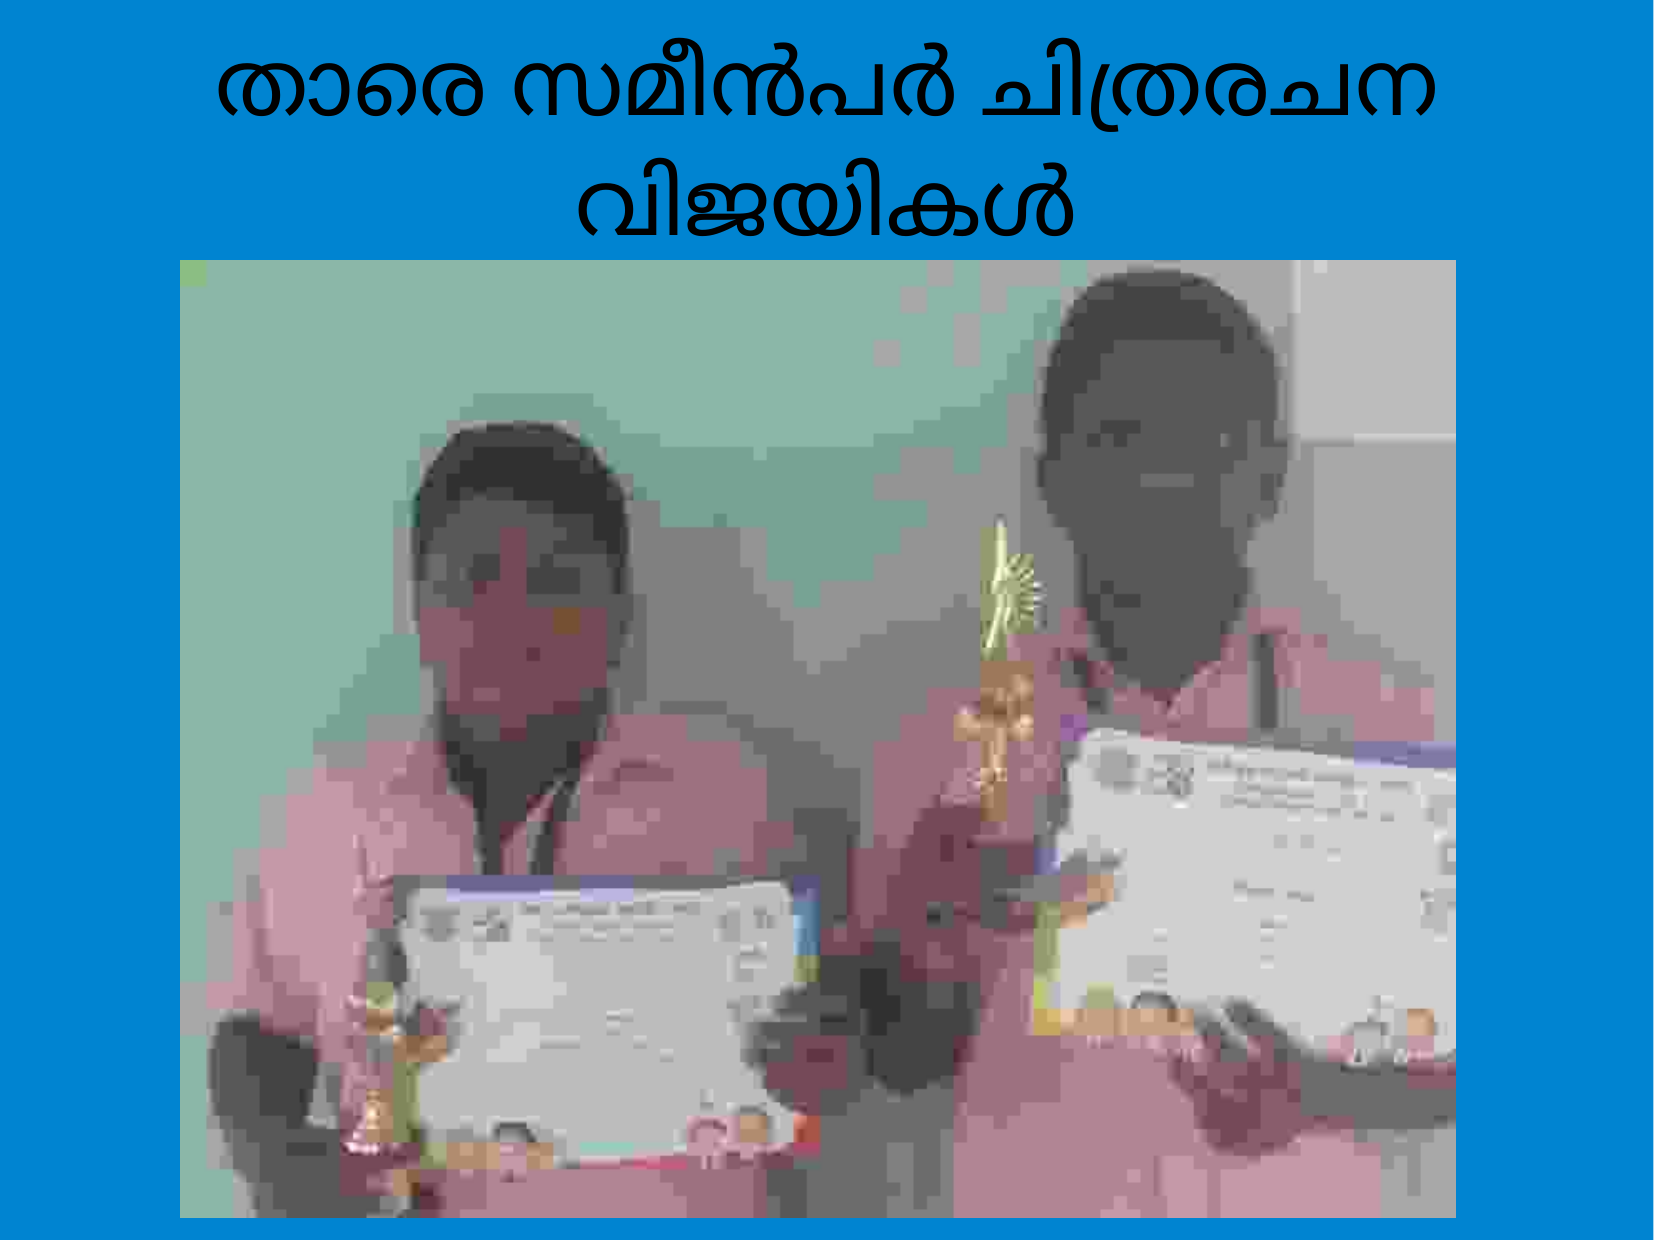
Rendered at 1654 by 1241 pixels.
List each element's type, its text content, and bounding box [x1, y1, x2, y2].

title താരെ സമീന്‍പര്‍ ചിത്രരചന വിജയികള്‍ [82, 13, 1571, 293]
picture [180, 260, 1456, 1218]
